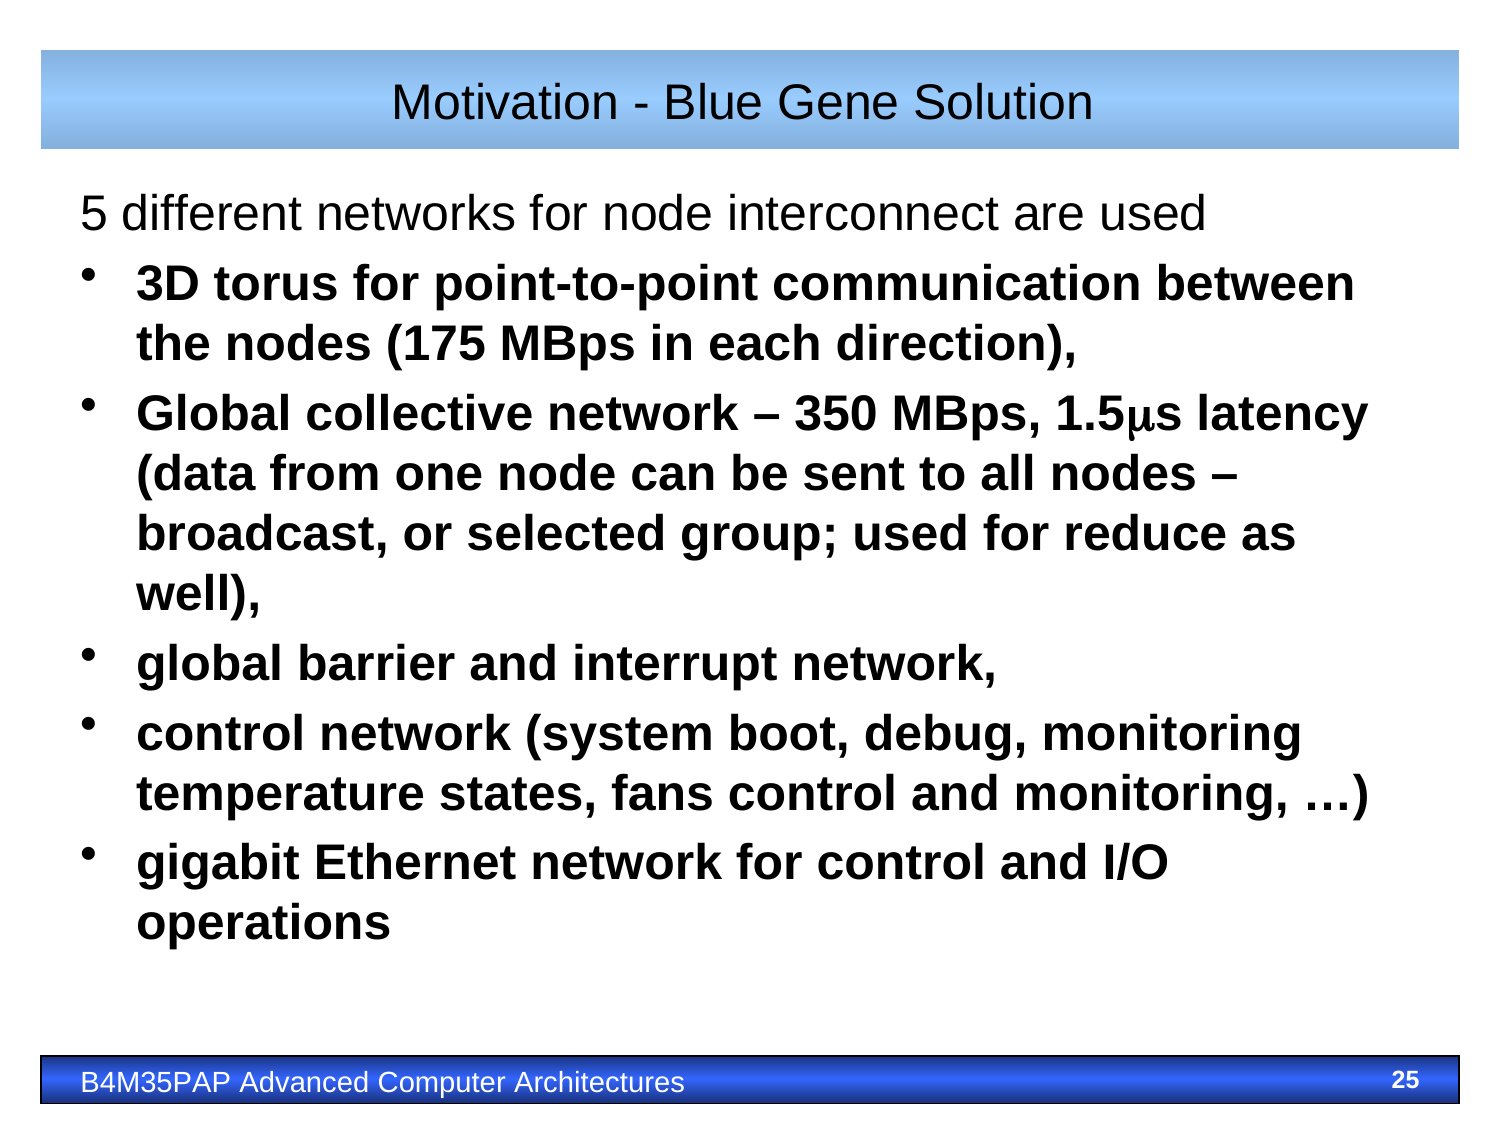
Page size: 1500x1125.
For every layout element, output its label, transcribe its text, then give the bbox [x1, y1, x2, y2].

title Motivation - Blue Gene Solution [41, 50, 1459, 149]
list 5 different networks for node interconnect are used 3D torus for point-to-point communication between the nodes (175 MBps in each direction), Global collective network – 350 MBps, 1.5s latency (data from one node can be sent to all nodes – broadcast, or selected group; used for reduce as well), global barrier and interrupt network, control network (system boot, debug, monitoring temperature states, fans control and monitoring, …) gigabit Ethernet network for control and I/O operations [64, 172, 1436, 1000]
